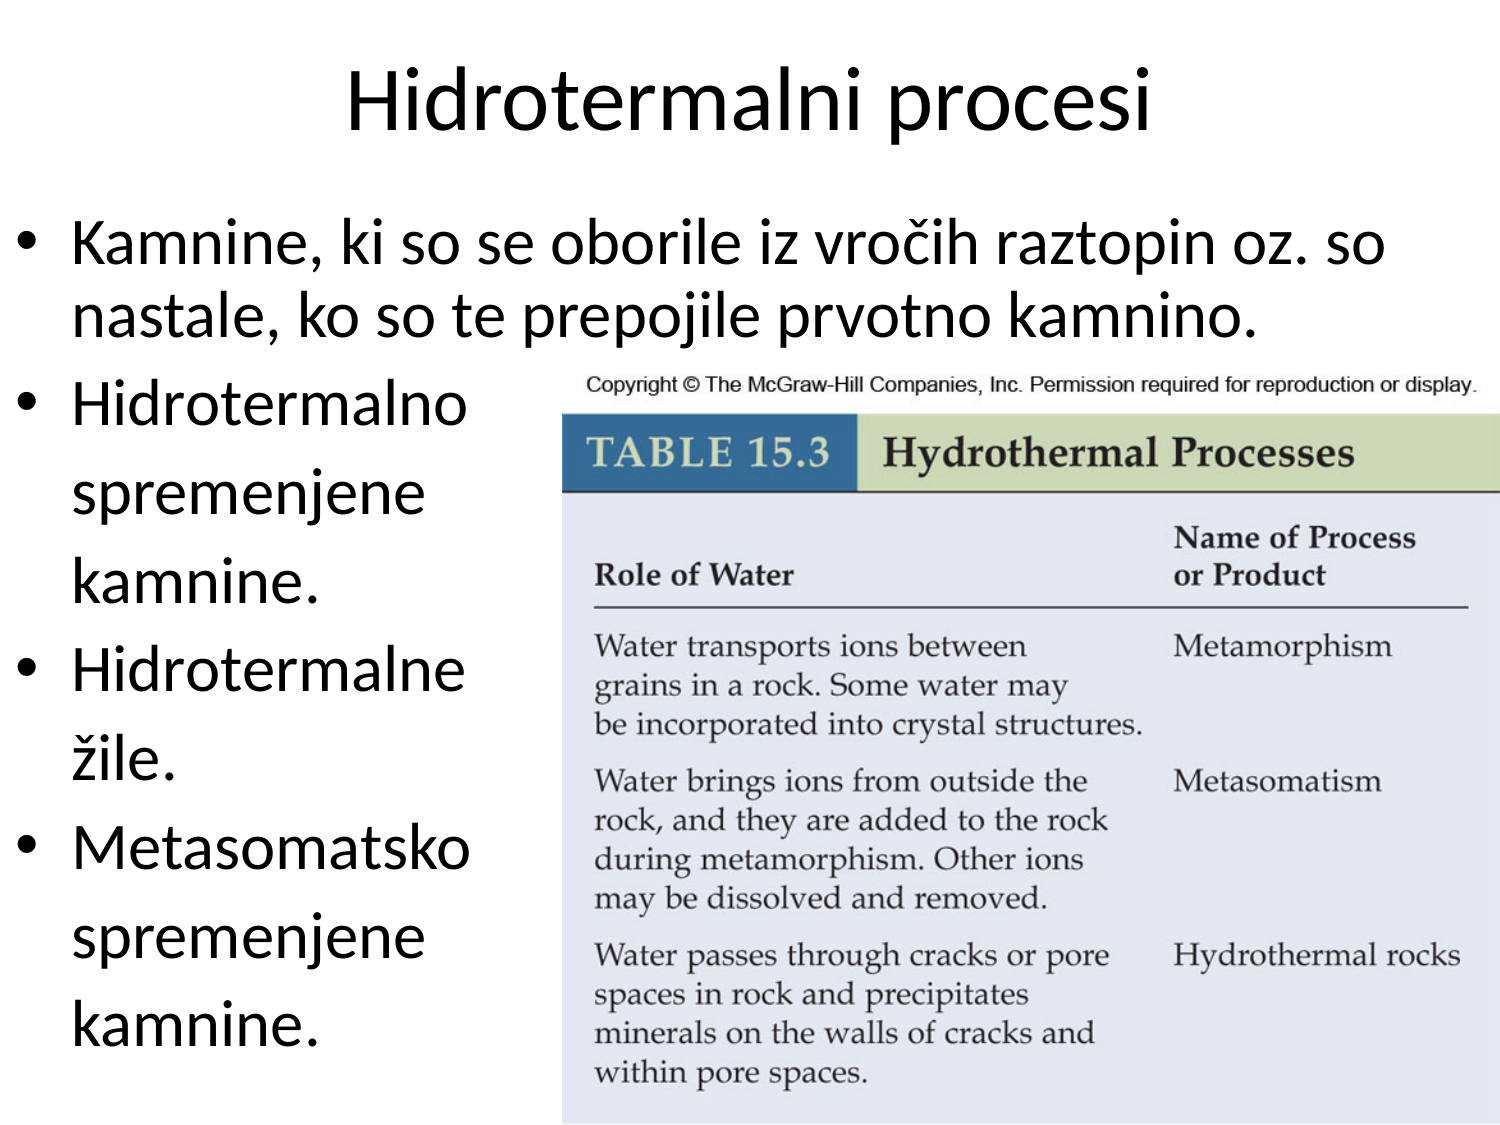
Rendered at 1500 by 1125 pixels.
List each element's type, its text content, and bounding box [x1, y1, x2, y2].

text_box [562, 374, 1500, 1125]
list Kamnine, ki so se oborile iz vročih raztopin oz. so nastale, ko so te prepojile prvotno kamnino. Hidrotermalno spremenjene kamnine. Hidrotermalne žile. Metasomatsko spremenjene kamnine. [0, 199, 1475, 1125]
title Hidrotermalni procesi [75, 0, 1426, 188]
